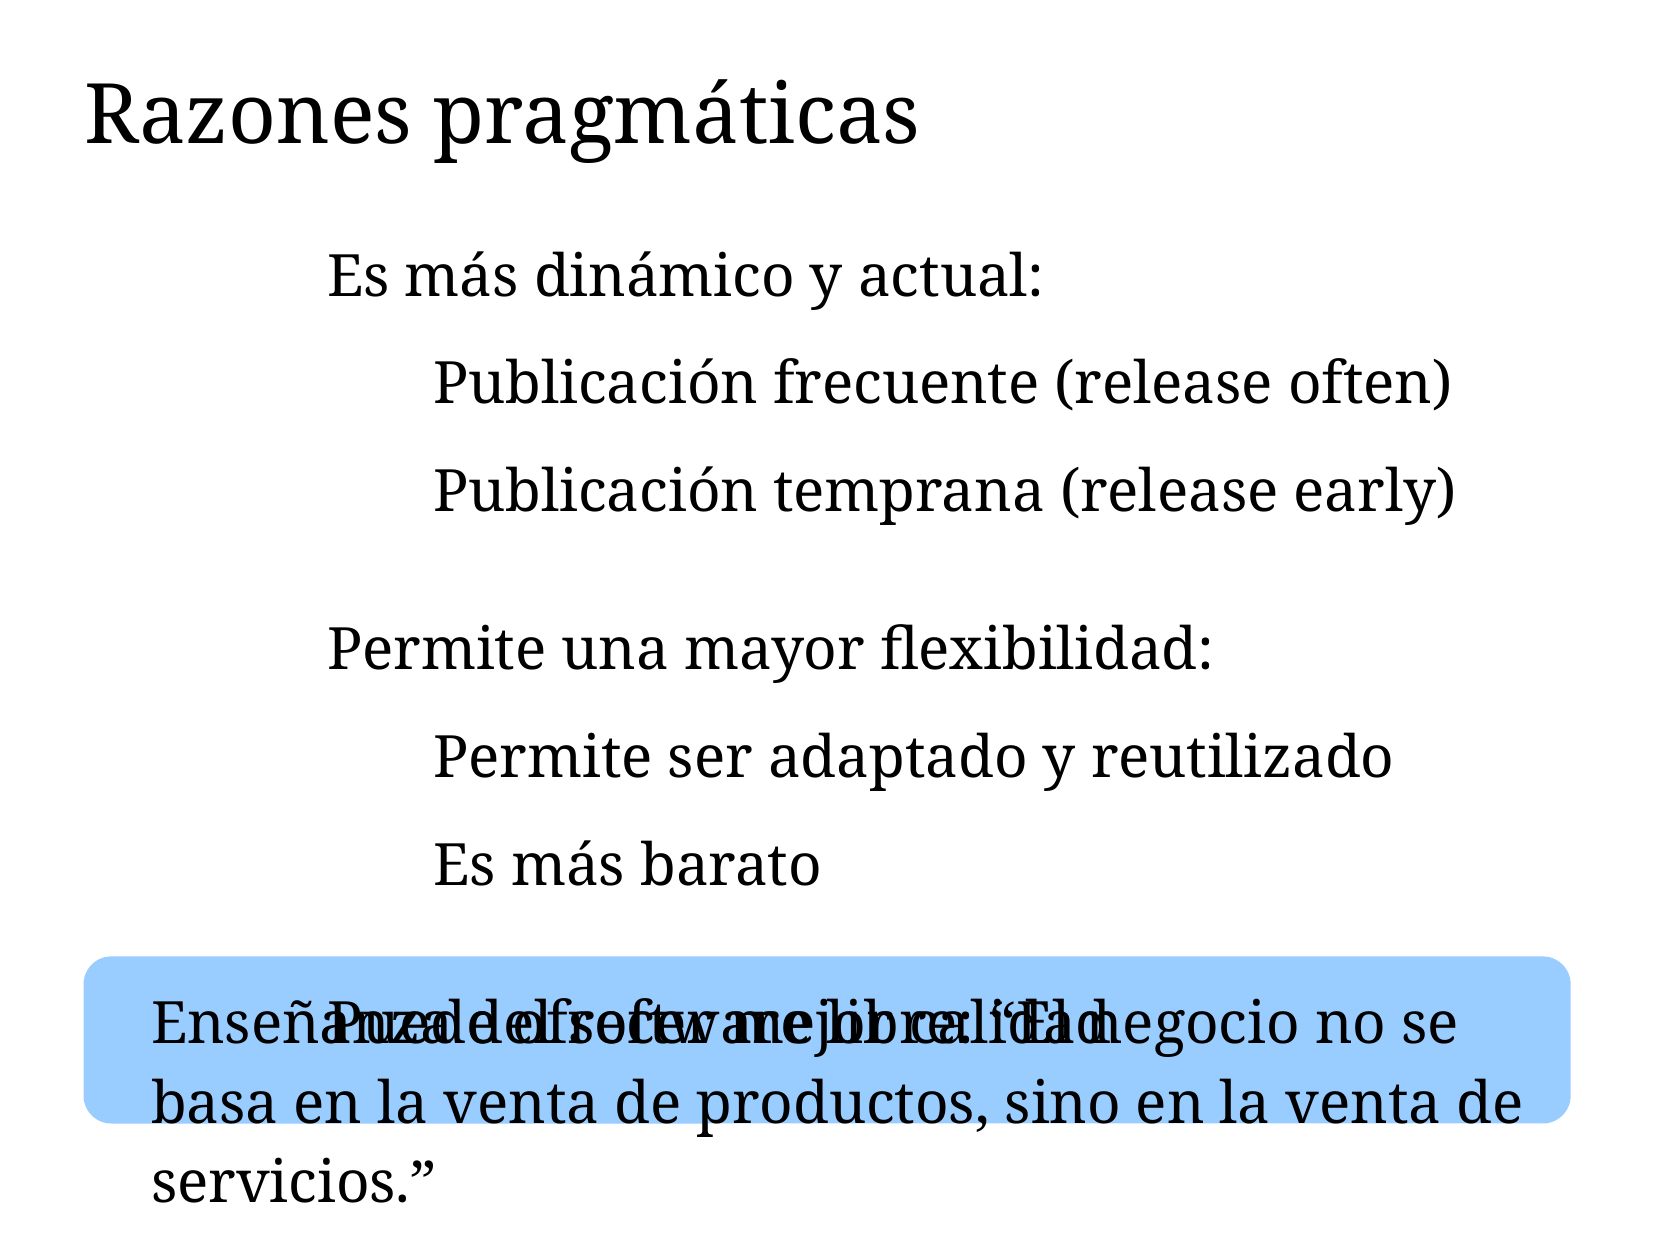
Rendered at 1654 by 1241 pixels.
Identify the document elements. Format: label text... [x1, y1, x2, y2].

text_box [1299, 1106, 1307, 1118]
text_box [199, 1106, 238, 1124]
text_box [408, 1106, 493, 1124]
text_box [83, 956, 1571, 1124]
text_box [962, 1106, 1023, 1124]
text_box [718, 1106, 775, 1124]
text_box [659, 1106, 702, 1124]
text_box Es más dinámico y actual: Publicación frecuente (release often) Publicación temprana (release early) Permite una mayor flexibilidad: Permite ser adaptado y reutilizado Es más barato Puede ofrecer mejor calidad [312, 226, 1341, 849]
text_box [841, 1106, 854, 1120]
text_box [1465, 1106, 1480, 1120]
text_box [1144, 1106, 1248, 1124]
text_box [195, 1107, 207, 1120]
text_box [934, 1106, 967, 1124]
text_box [1106, 1106, 1151, 1124]
text_box [924, 1106, 940, 1121]
text_box [1250, 1106, 1335, 1124]
text_box [810, 1106, 844, 1124]
text_box [1246, 1107, 1258, 1120]
text_box [302, 1106, 406, 1124]
text_box [778, 1106, 807, 1124]
text_box [486, 1106, 559, 1124]
text_box [579, 1106, 628, 1124]
text_box [1096, 1106, 1112, 1121]
text_box [802, 1106, 817, 1120]
text_box [1417, 1107, 1429, 1120]
text_box [875, 1106, 907, 1124]
text_box [1328, 1106, 1401, 1124]
text_box [557, 1106, 577, 1124]
text_box [1399, 1106, 1419, 1124]
text_box Enseñanza del software libre: “El negocio no se basa en la venta de productos, sino en la venta de servicios.” [136, 974, 1554, 1106]
text_box [173, 1106, 197, 1124]
text_box [1473, 1106, 1508, 1124]
text_box [631, 1106, 666, 1124]
text_box [1018, 1106, 1103, 1124]
text_box [623, 1106, 638, 1120]
text_box [847, 1106, 882, 1124]
text_box [404, 1107, 416, 1120]
text_box [575, 1107, 587, 1120]
text_box [258, 1106, 309, 1124]
text_box [905, 1106, 931, 1124]
text_box [163, 1106, 178, 1120]
text_box [768, 1106, 784, 1121]
text_box [708, 1106, 723, 1120]
text_box Razones pragmáticas [70, 46, 806, 145]
text_box [457, 1106, 465, 1118]
text_box [254, 1107, 266, 1120]
text_box [1421, 1106, 1470, 1124]
text_box [233, 1106, 256, 1124]
